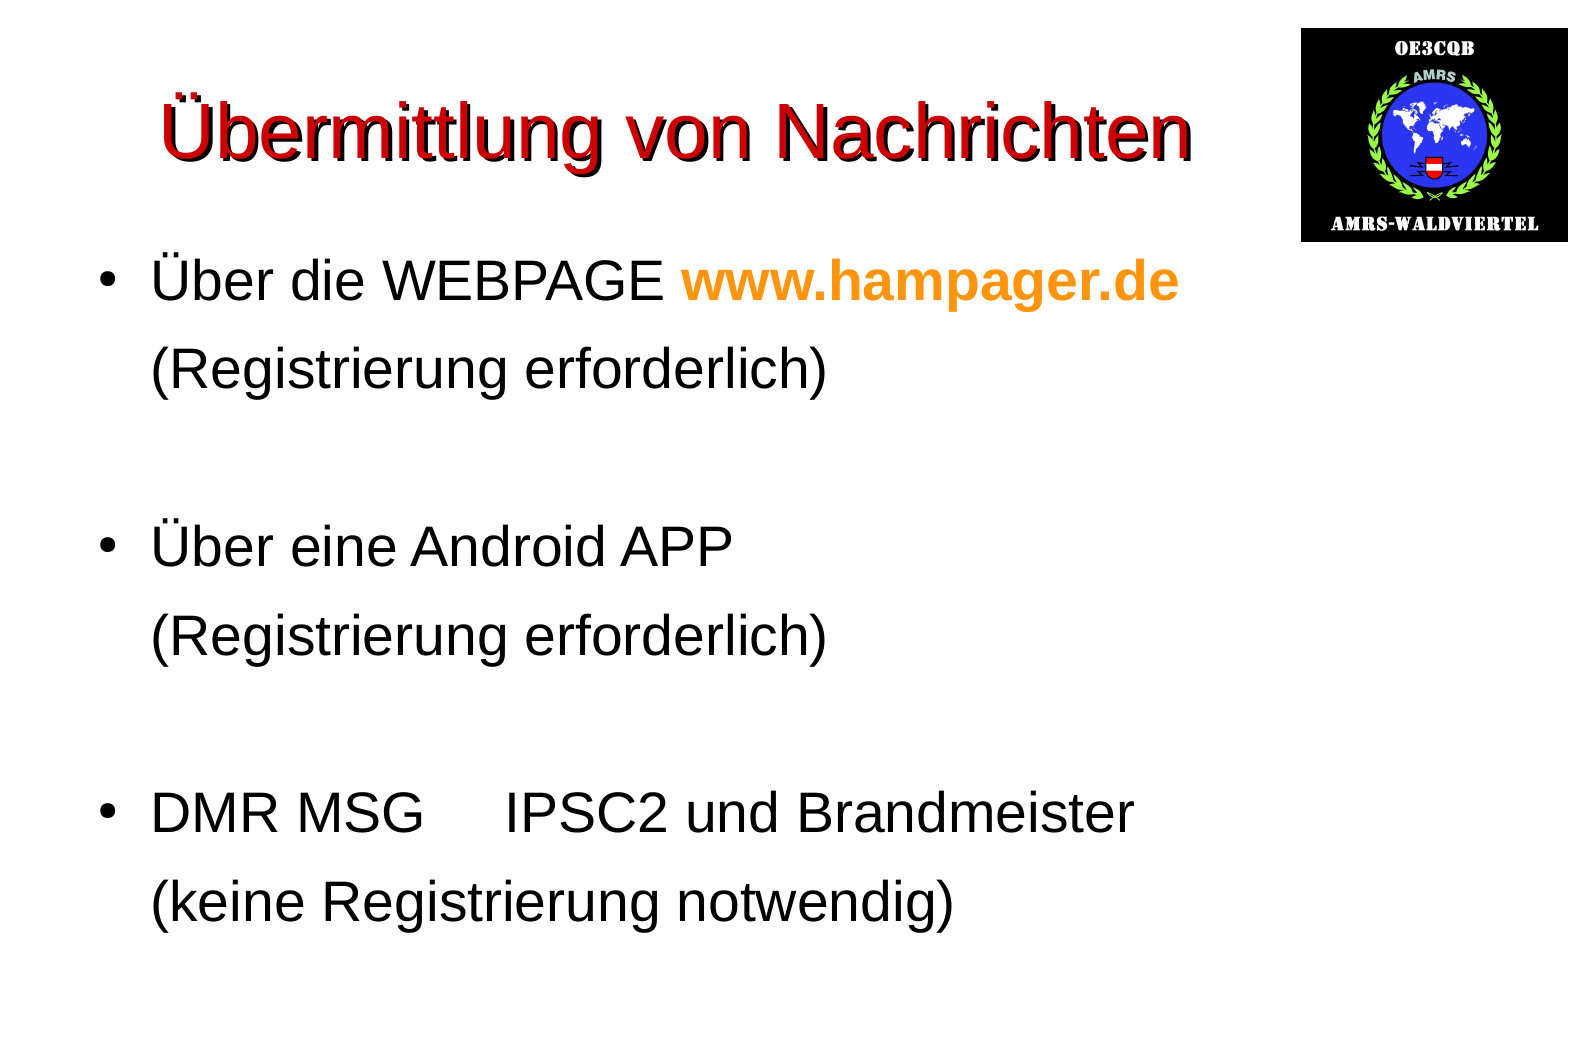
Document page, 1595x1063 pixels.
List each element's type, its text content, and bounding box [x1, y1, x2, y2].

list Über die WEBPAGE www.hampager.de (Registrierung erforderlich) Über eine Android APP (Registrierung erforderlich) DMR MSG IPSC2 und Brandmeister (keine Registrierung notwendig) [79, 248, 1515, 951]
title Übermittlung von Nachrichten [53, 42, 1300, 220]
picture [1301, 28, 1568, 242]
